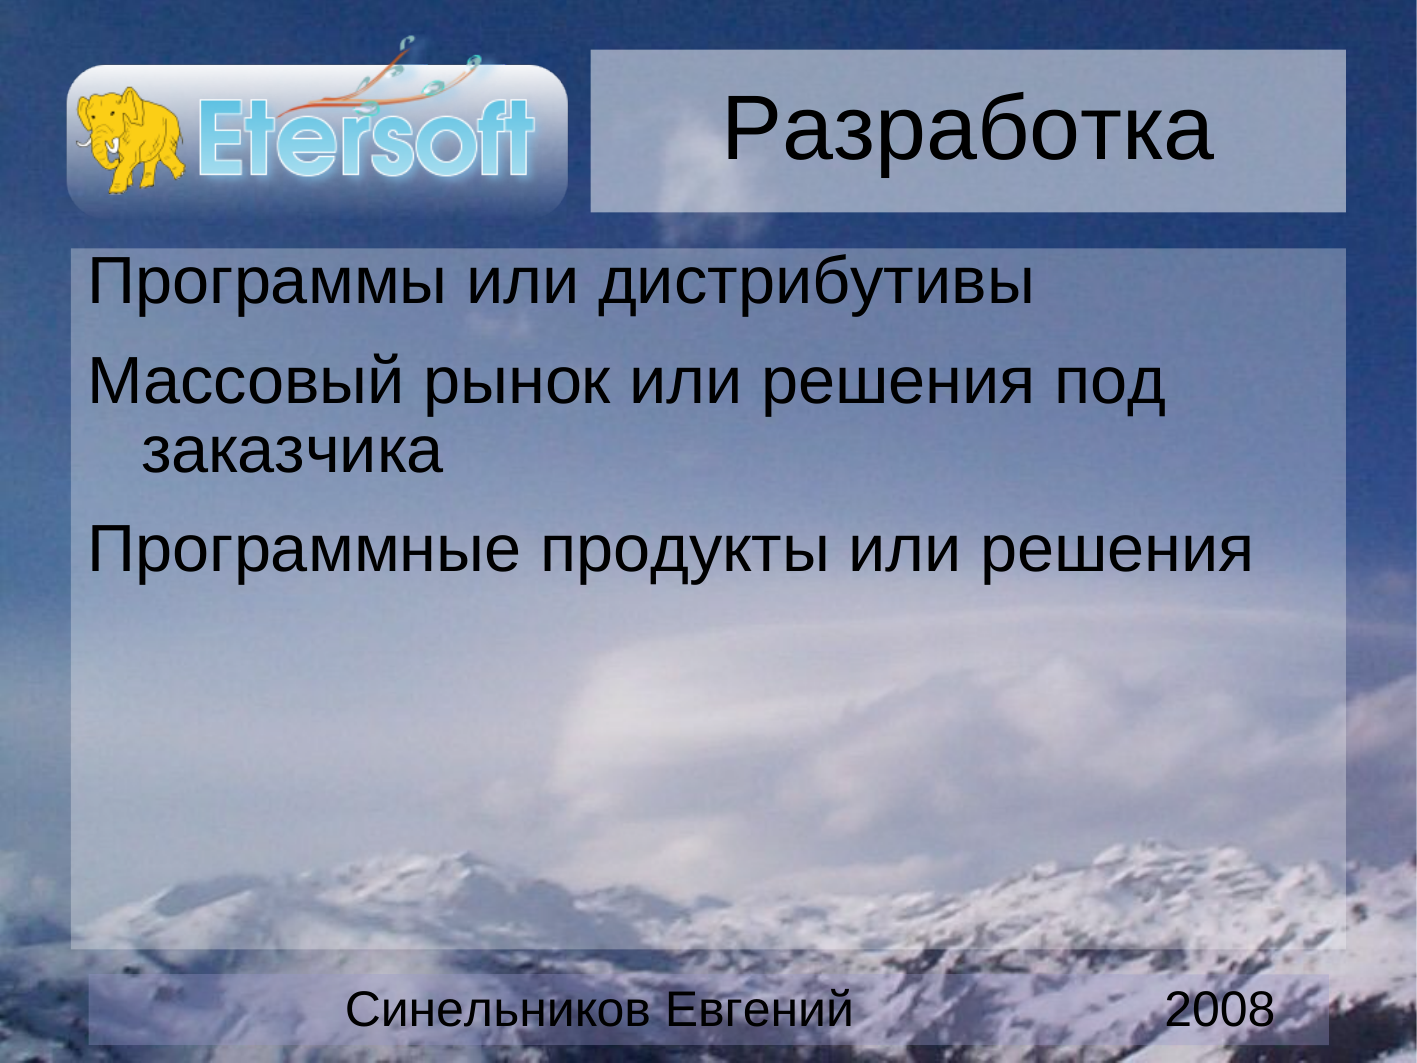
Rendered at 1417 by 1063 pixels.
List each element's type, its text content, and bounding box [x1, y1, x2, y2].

picture [0, 0, 1417, 1063]
title Разработка [590, 49, 1346, 213]
list Программы или дистрибутивы Массовый рынок или решения под заказчика Программные продукты или решения [70, 248, 1346, 950]
